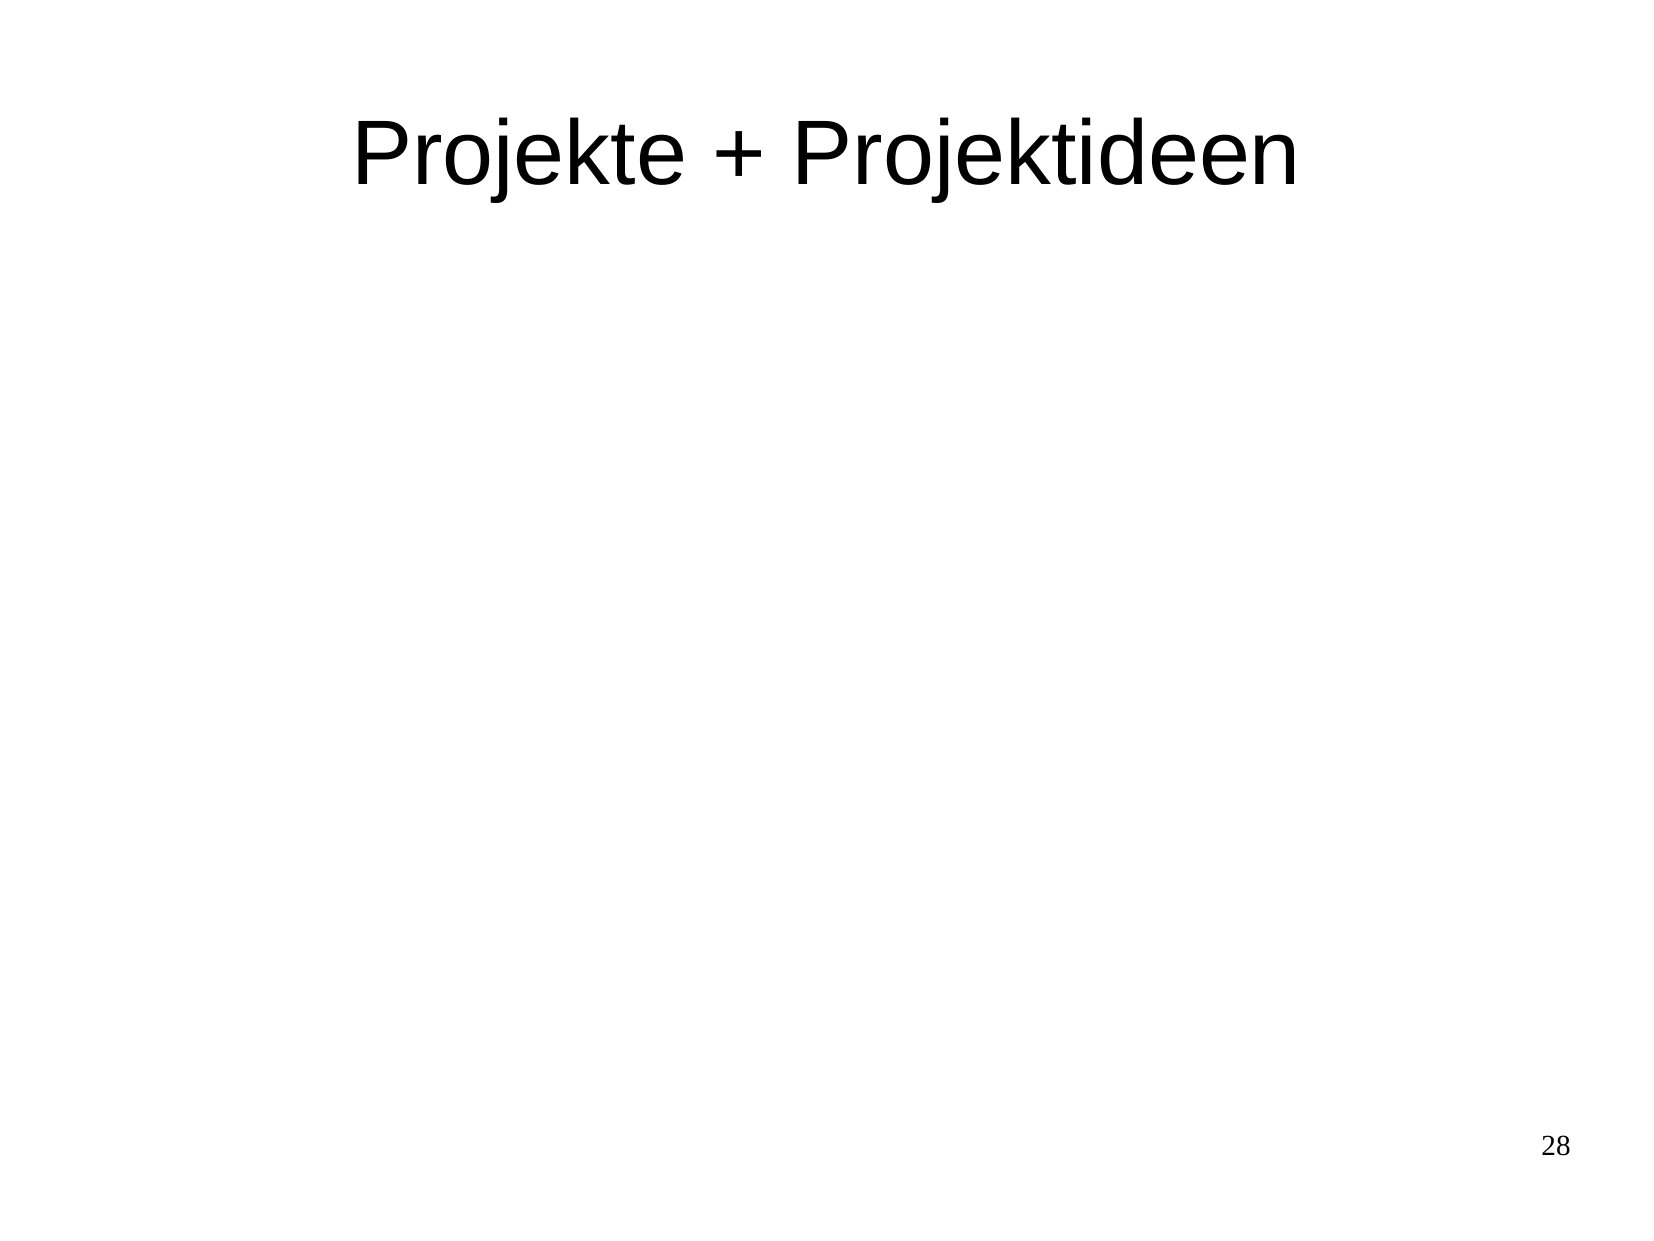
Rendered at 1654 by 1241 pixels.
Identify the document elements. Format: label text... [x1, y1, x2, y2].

title Projekte + Projektideen [82, 49, 1571, 257]
